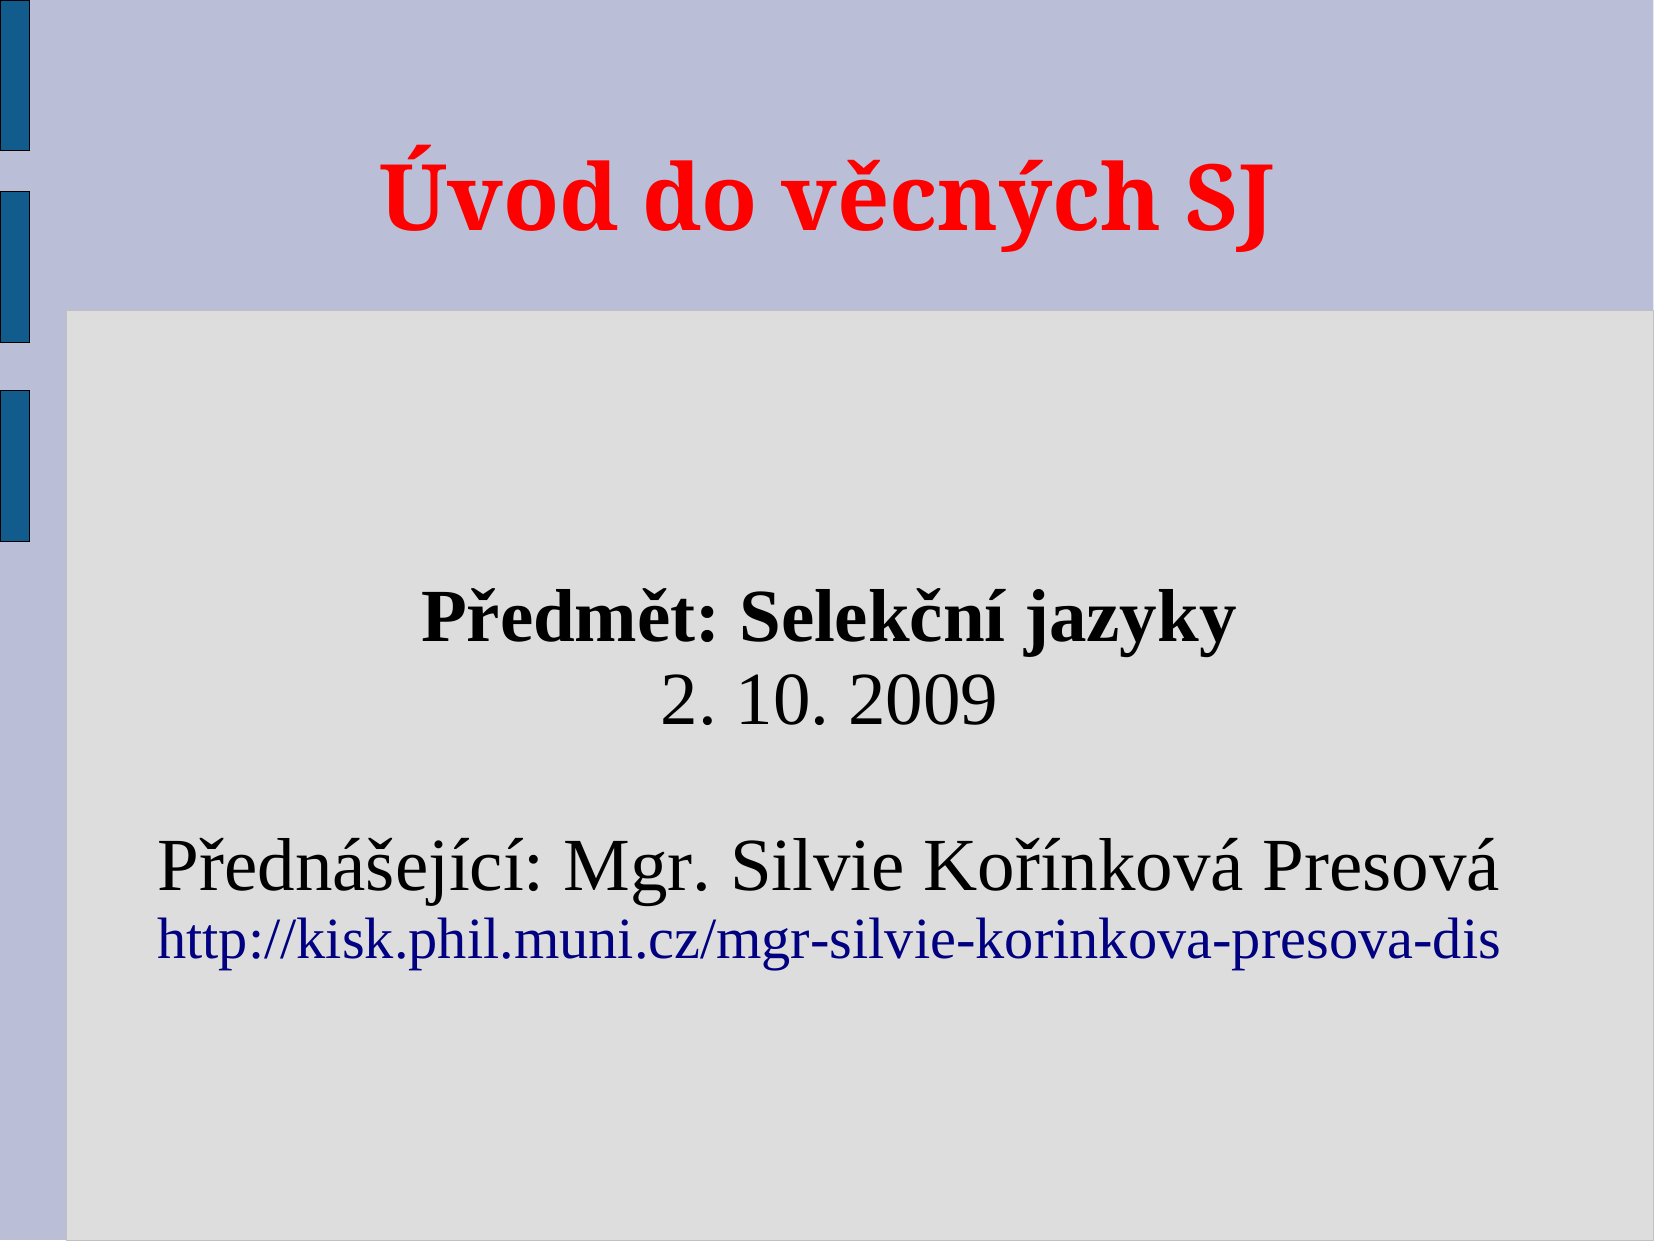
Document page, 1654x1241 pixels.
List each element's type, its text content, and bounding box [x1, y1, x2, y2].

title Úvod do věcných SJ [121, 91, 1534, 299]
text_box Předmět: Selekční jazyky 2. 10. 2009 Přednášející: Mgr. Silvie Kořínková Presová http://kisk.phil.muni.cz/mgr-silvie-korinkova-presova-dis [123, 340, 1536, 1123]
